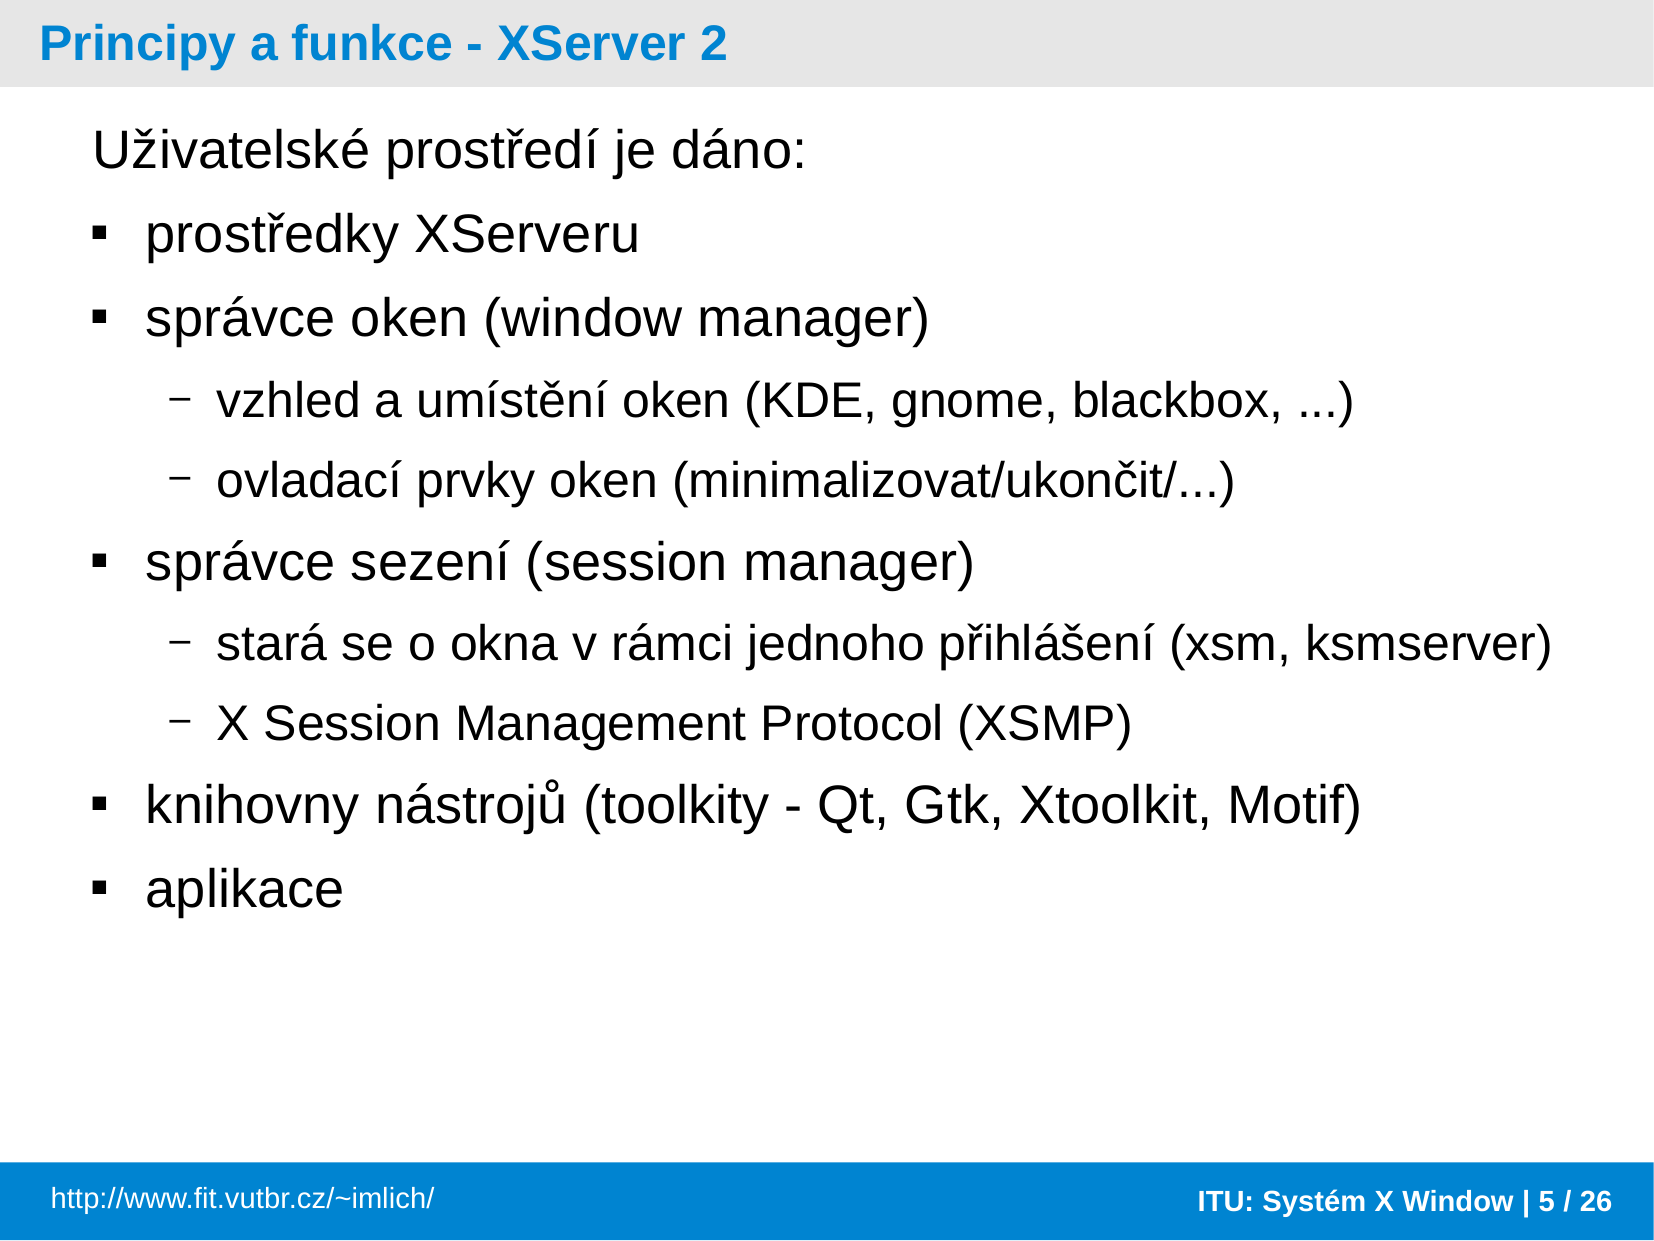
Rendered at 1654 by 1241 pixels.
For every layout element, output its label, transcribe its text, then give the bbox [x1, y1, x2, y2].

list Uživatelské prostředí je dáno: prostředky XServeru správce oken (window manager) vzhled a umístění oken (KDE, gnome, blackbox, ...) ovladací prvky oken (minimalizovat/ukončit/...) správce sezení (session manager) stará se o okna v rámci jednoho přihlášení (xsm, ksmserver) X Session Management Protocol (XSMP) knihovny nástrojů (toolkity - Qt, Gtk, Xtoolkit, Motif) aplikace [75, 119, 1564, 1111]
title Principy a funkce - XServer 2 [39, 5, 1615, 81]
